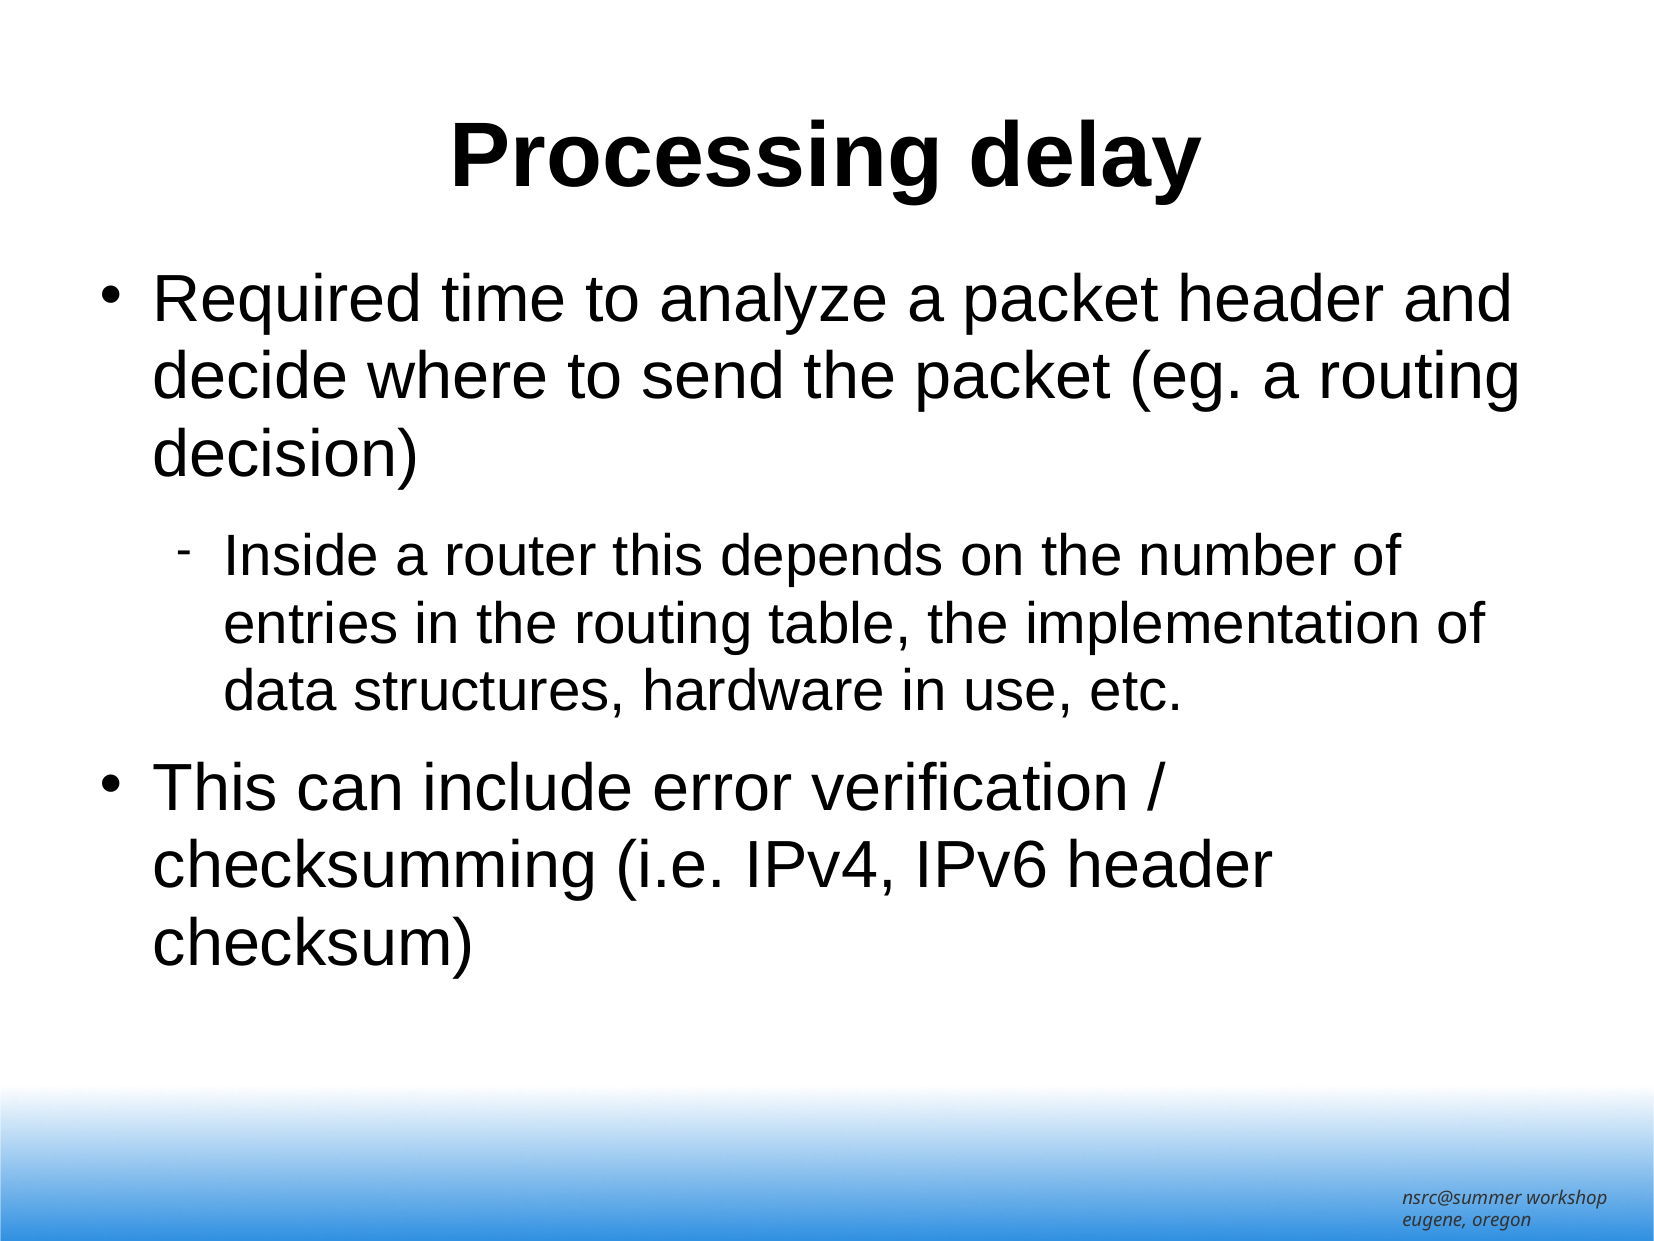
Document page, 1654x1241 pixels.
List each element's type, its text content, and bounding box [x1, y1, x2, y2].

list Required time to analyze a packet header and decide where to send the packet (eg. a routing decision) Inside a router this depends on the number of entries in the routing table, the implementation of data structures, hardware in use, etc. This can include error verification / checksumming (i.e. IPv4, IPv6 header checksum) [82, 257, 1571, 1033]
title Processing delay [82, 49, 1571, 257]
picture [0, 1083, 1654, 1241]
